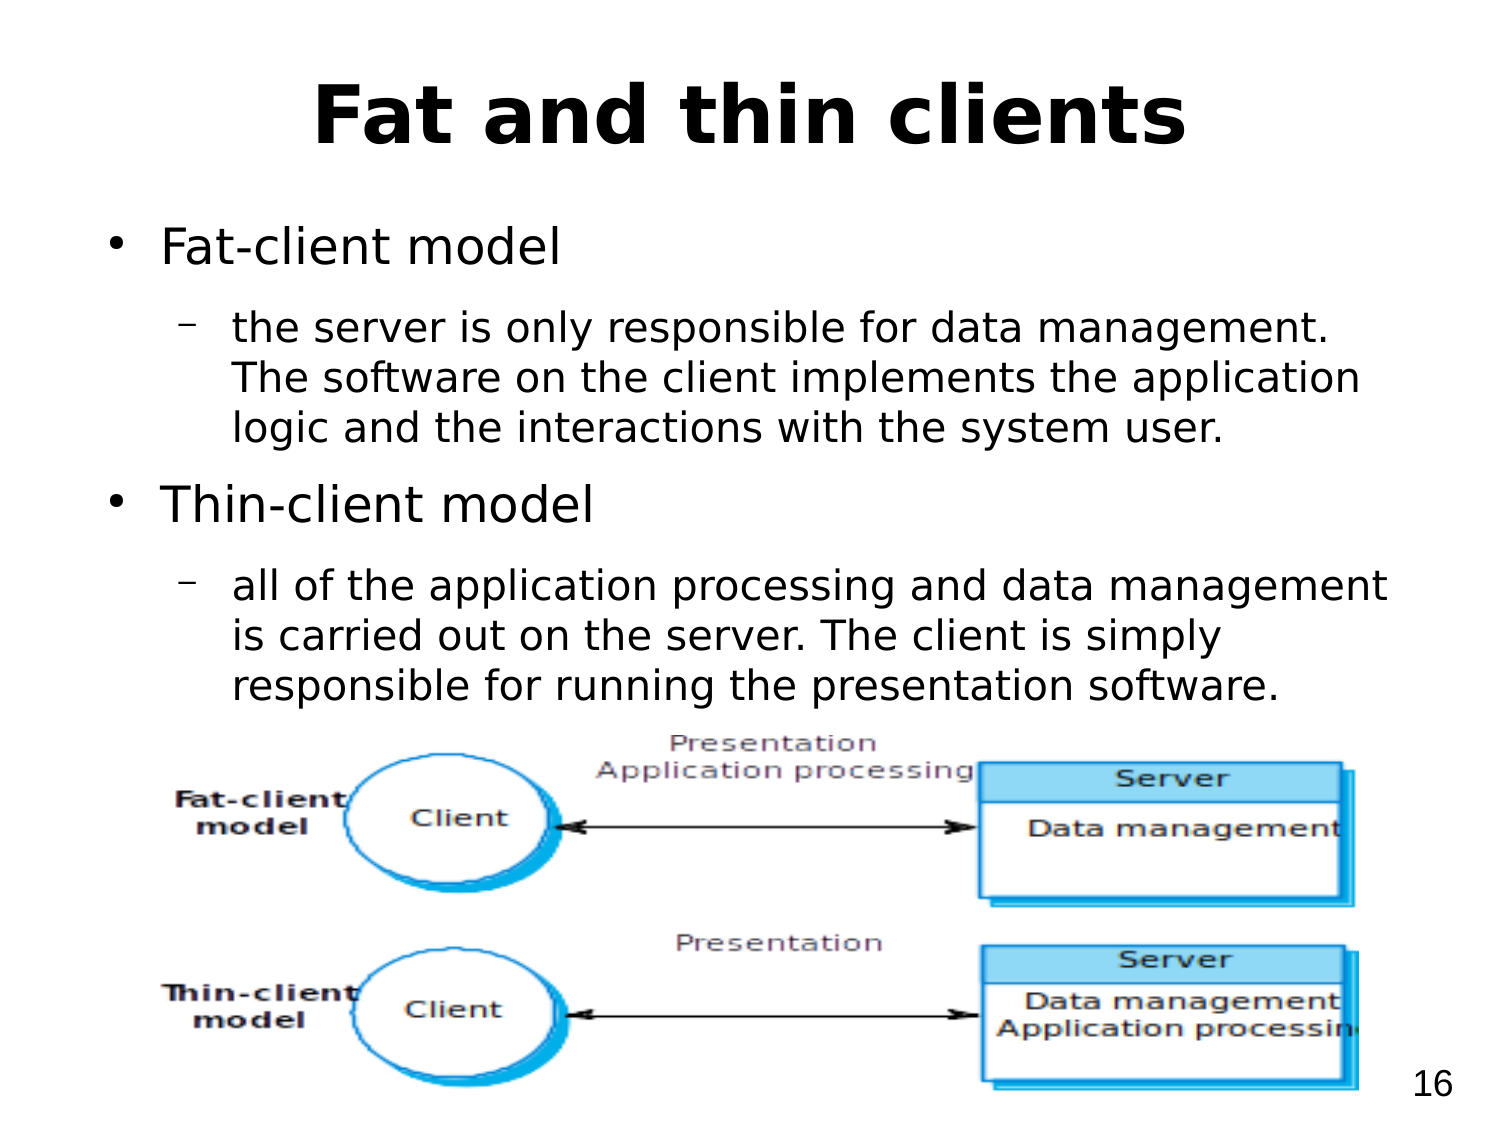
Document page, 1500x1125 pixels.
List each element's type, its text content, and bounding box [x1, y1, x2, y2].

picture [159, 735, 1359, 1093]
list Fat-client model the server is only responsible for data management. The software on the client implements the application logic and the interactions with the system user. Thin-client model all of the application processing and data management is carried out on the server. The client is simply responsible for running the presentation software. [75, 206, 1425, 739]
title Fat and thin clients [75, 44, 1425, 177]
